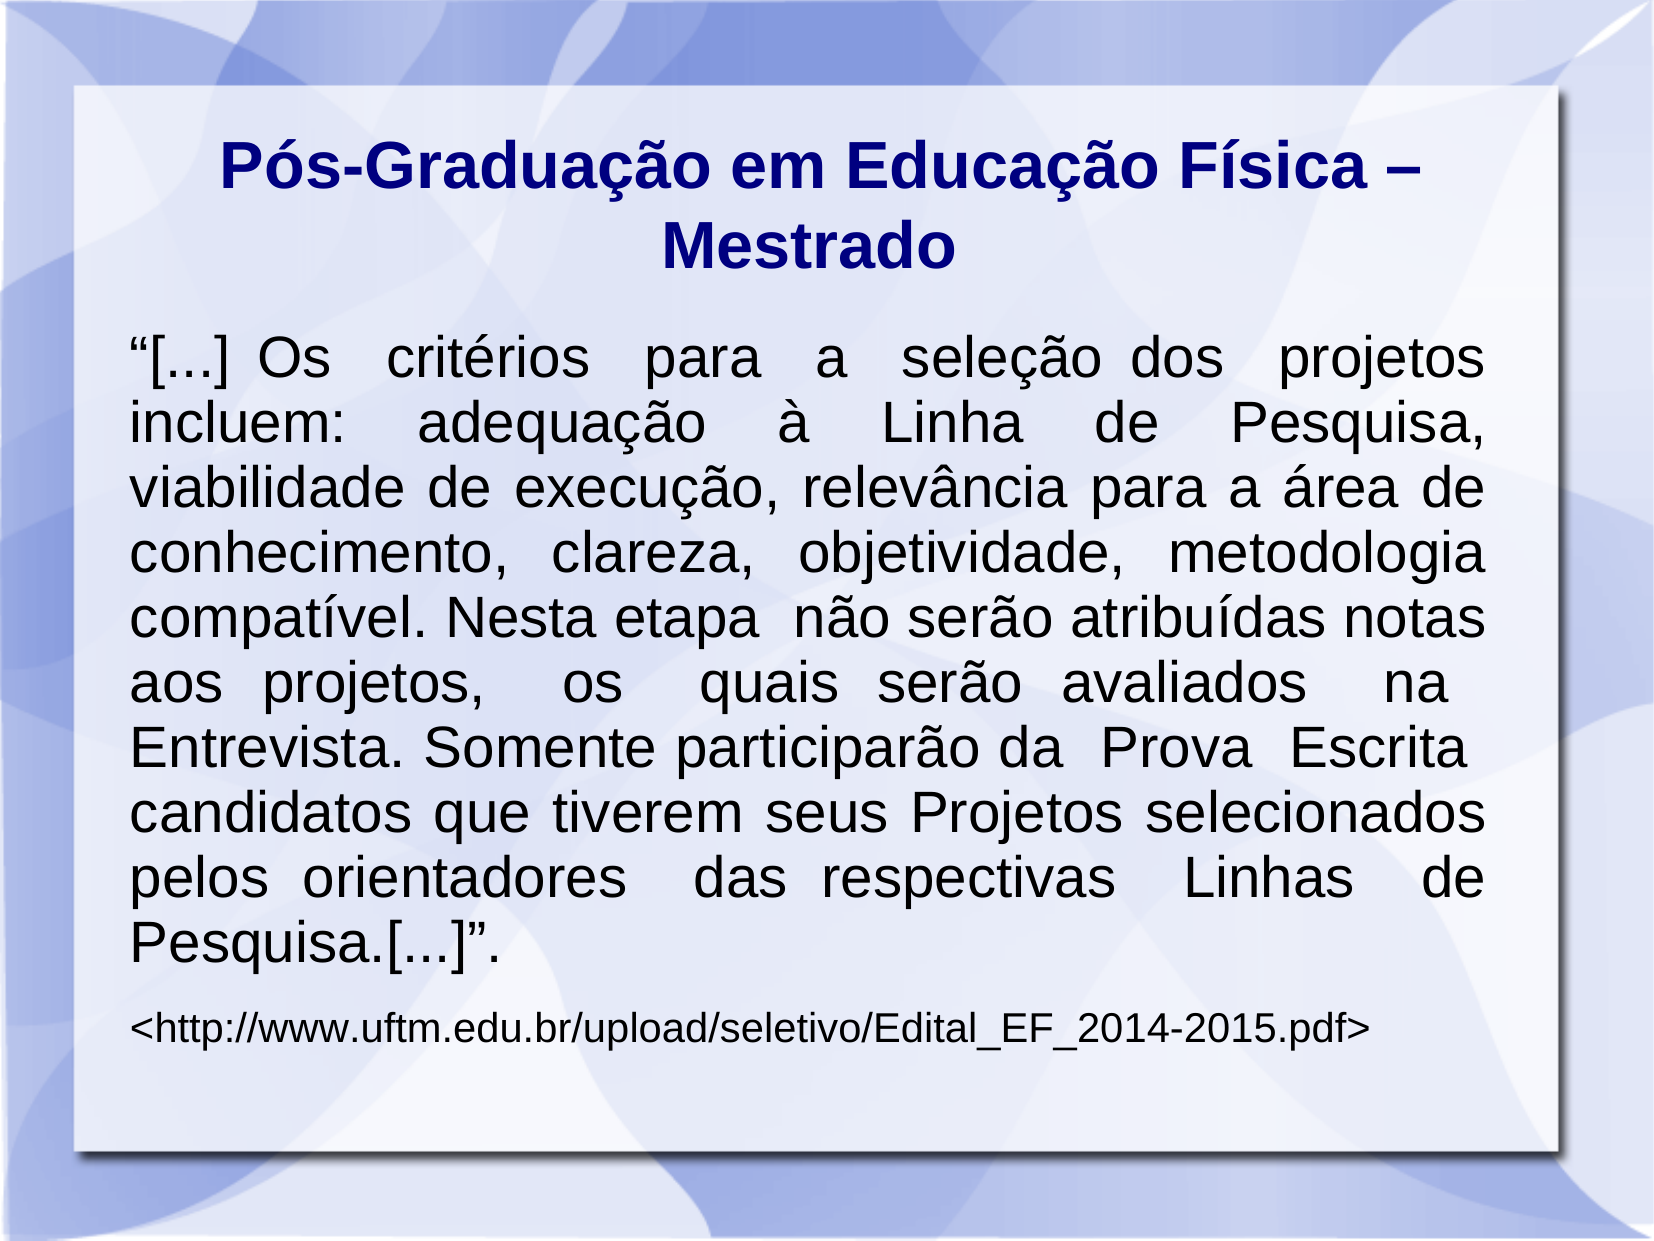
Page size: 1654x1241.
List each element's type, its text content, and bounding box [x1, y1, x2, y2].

title Pós-Graduação em Educação Física – Mestrado [82, 90, 1536, 298]
picture [0, 0, 1654, 1241]
list “[...] Os critérios para a seleção dos projetos incluem: adequação à Linha de Pesquisa, viabilidade de execução, relevância para a área de conhecimento, clareza, objetividade, metodologia compatível. Nesta etapa não serão atribuídas notas aos projetos, os quais serão avaliados na Entrevista. Somente participarão da Prova Escrita candidatos que tiverem seus Projetos selecionados pelos orientadores das respectivas Linhas de Pesquisa.[...]”. <http://www.uftm.edu.br/upload/seletivo/Edital_EF_2014-2015.pdf> [129, 324, 1489, 1054]
